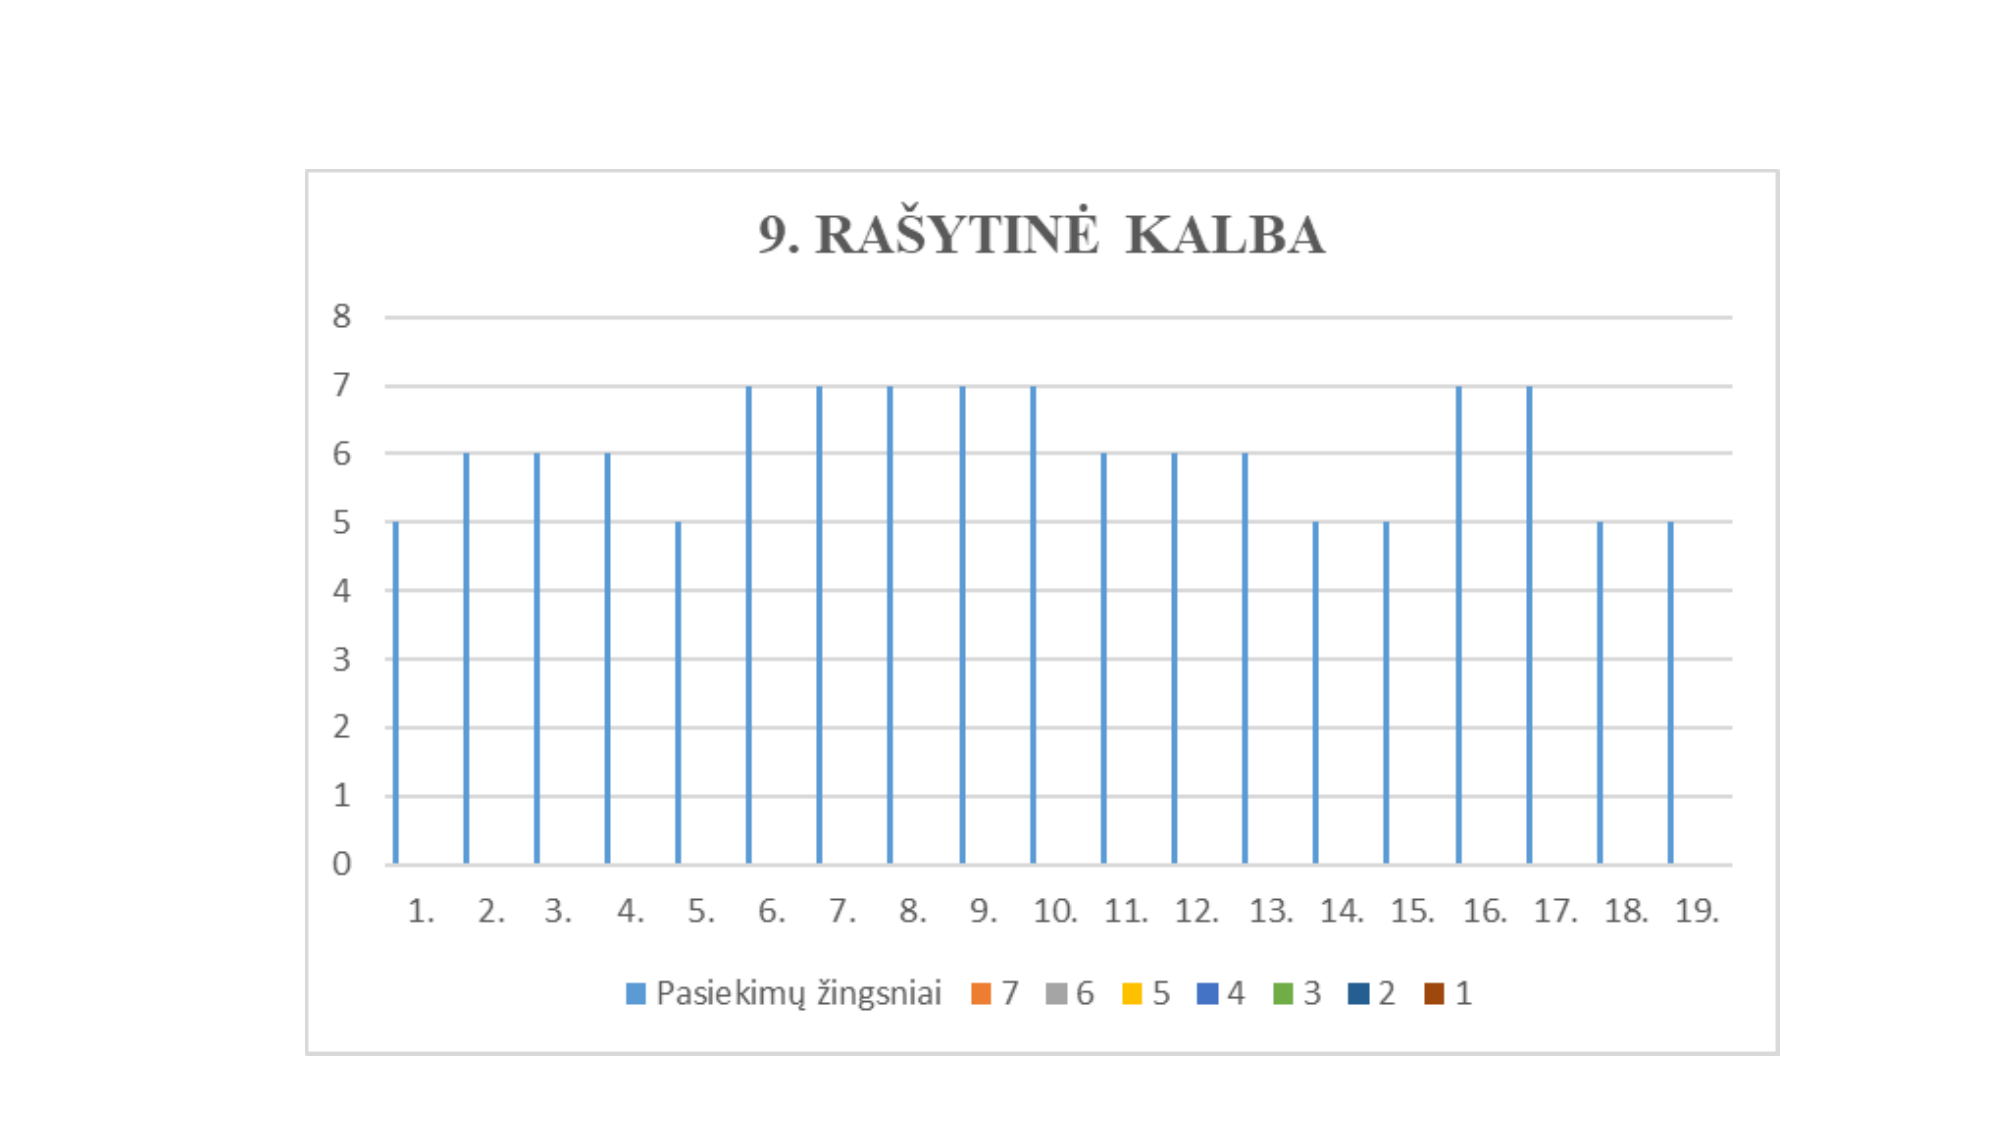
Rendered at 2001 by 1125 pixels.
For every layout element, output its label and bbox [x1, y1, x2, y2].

picture [305, 170, 1780, 1056]
